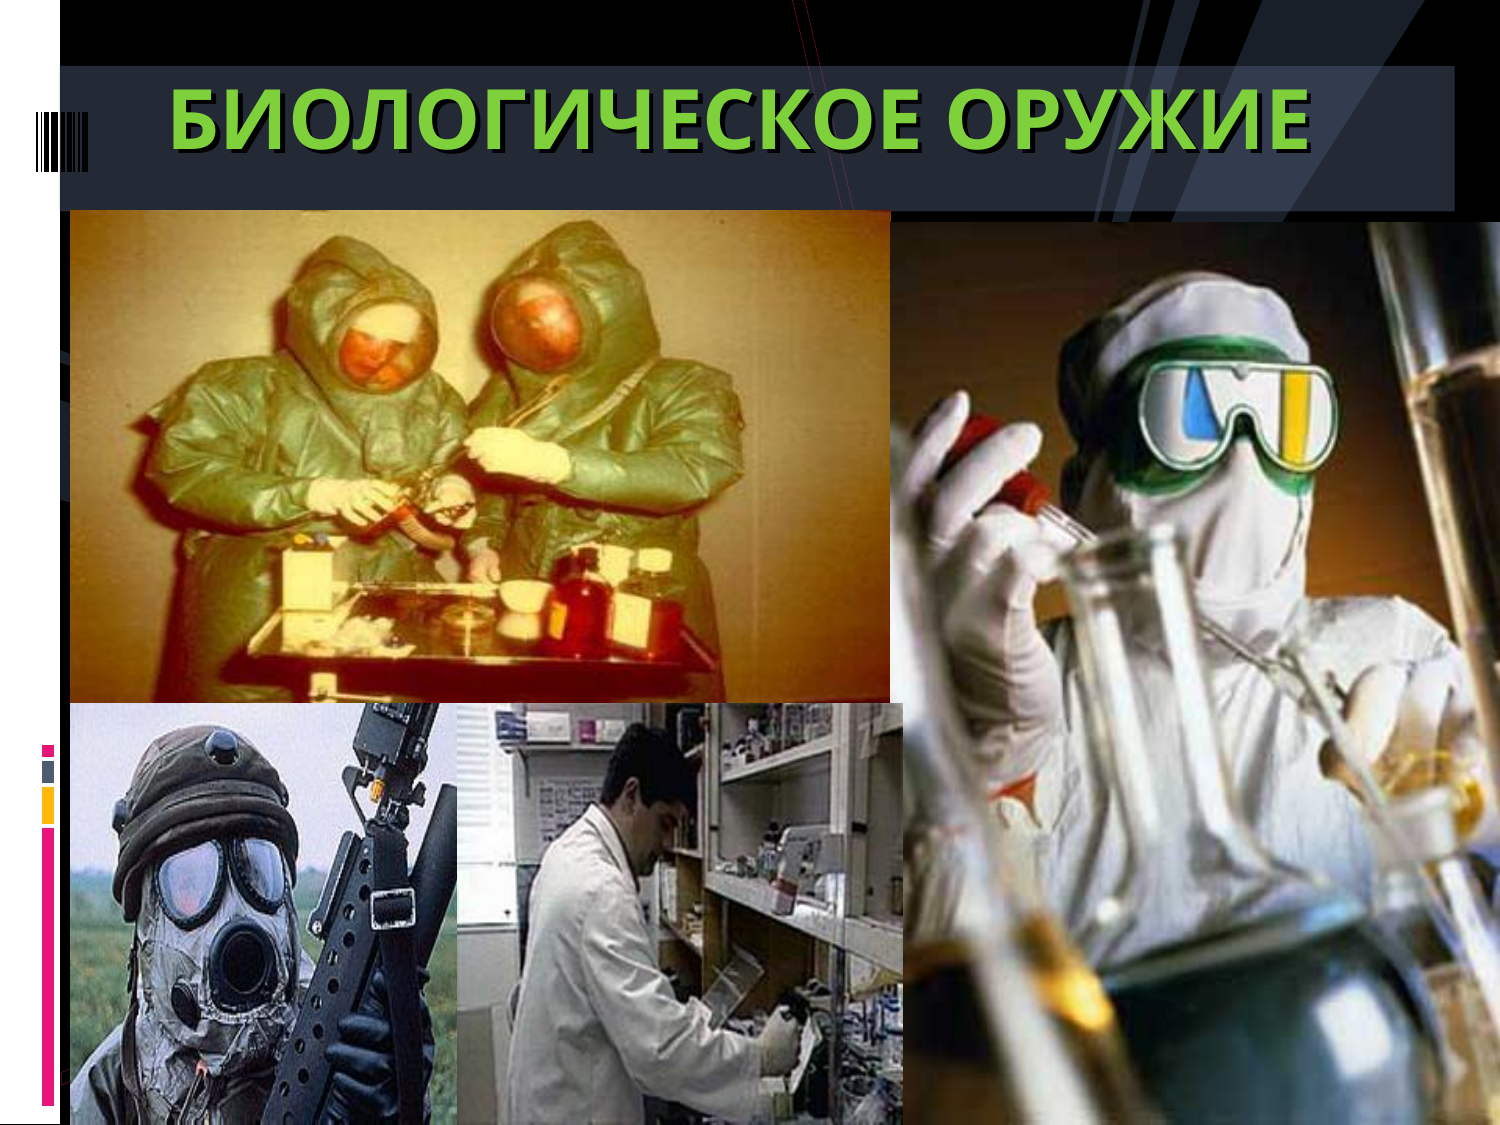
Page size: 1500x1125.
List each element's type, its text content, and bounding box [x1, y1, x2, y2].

text_box Биологическое оружие [152, 59, 1327, 174]
picture [70, 210, 1500, 1125]
